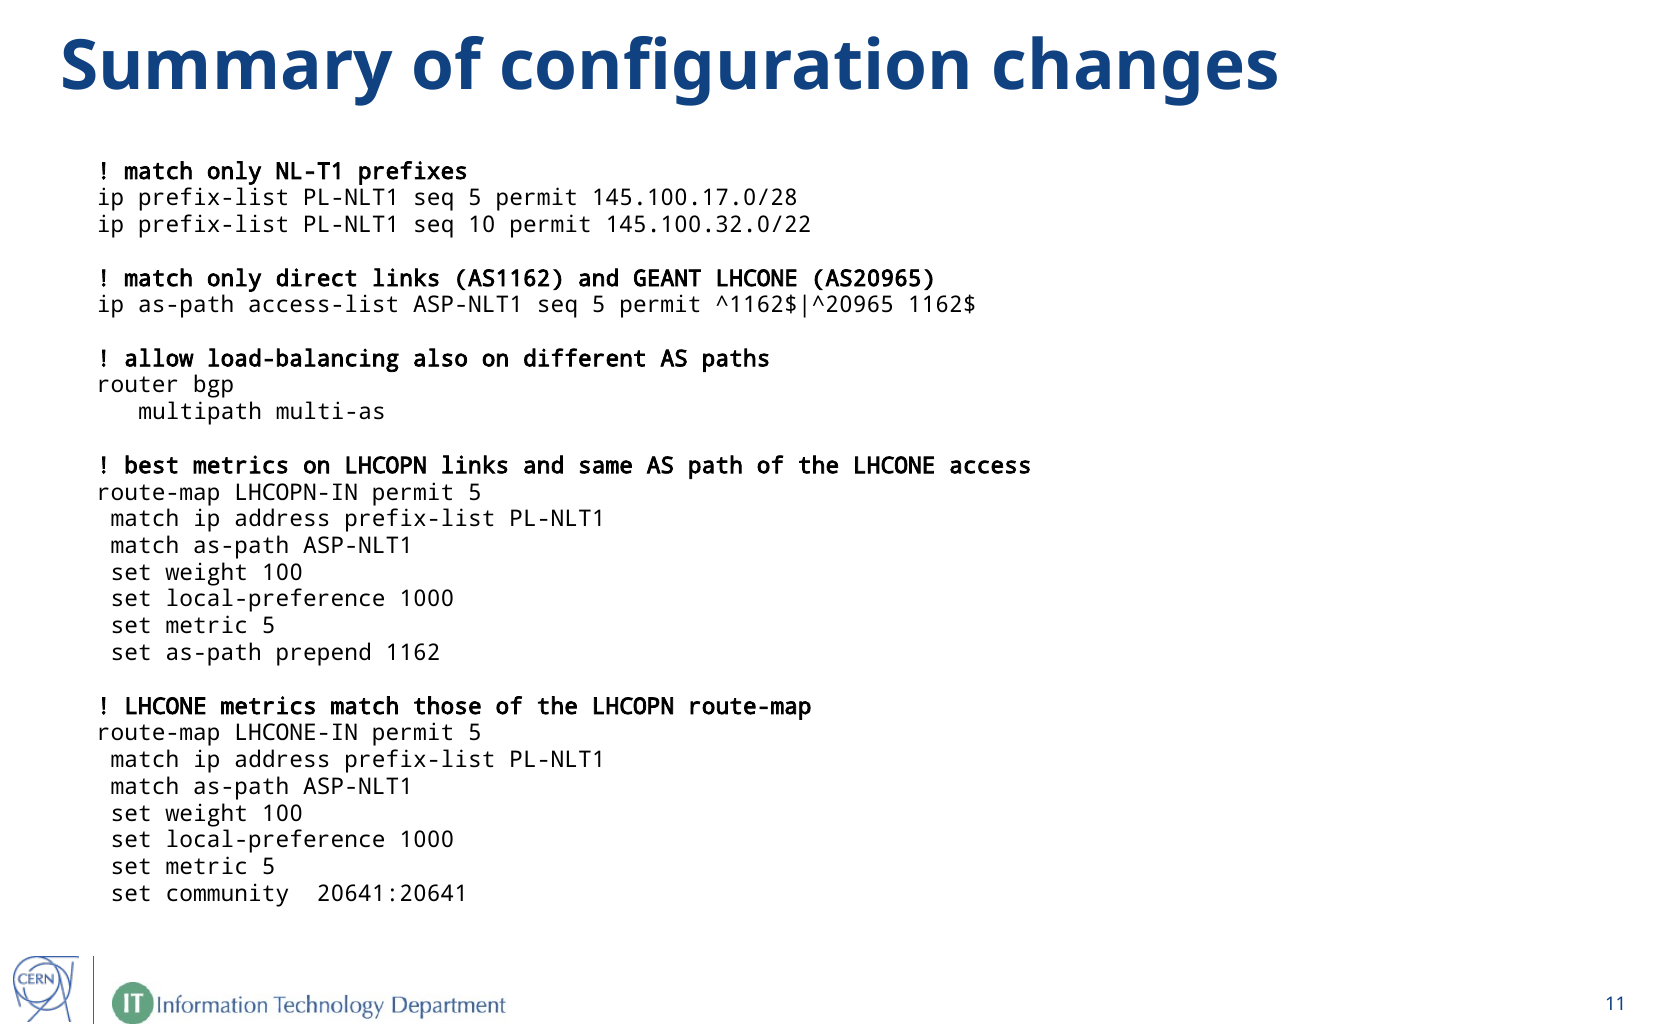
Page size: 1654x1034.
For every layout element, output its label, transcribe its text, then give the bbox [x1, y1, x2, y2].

title Summary of configuration changes [60, 0, 1528, 138]
picture [13, 956, 79, 1032]
text_box ! match only NL-T1 prefixes ip prefix-list PL-NLT1 seq 5 permit 145.100.17.0/28 ip prefix-list PL-NLT1 seq 10 permit 145.100.32.0/22 ! match only direct links (AS1162) and GEANT LHCONE (AS20965) ip as-path access-list ASP-NLT1 seq 5 permit ^1162$|^20965 1162$ ! allow load-balancing also on different AS paths router bgp multipath multi-as ! best metrics on LHCOPN links and same AS path of the LHCONE access route-map LHCOPN-IN permit 5 match ip address prefix-list PL-NLT1 match as-path ASP-NLT1 set weight 100 set local-preference 1000 set metric 5 set as-path prepend 1162 ! LHCONE metrics match those of the LHCOPN route-map route-map LHCONE-IN permit 5 match ip address prefix-list PL-NLT1 match as-path ASP-NLT1 set weight 100 set local-preference 1000 set metric 5 set community 20641:20641 [82, 123, 1638, 1032]
